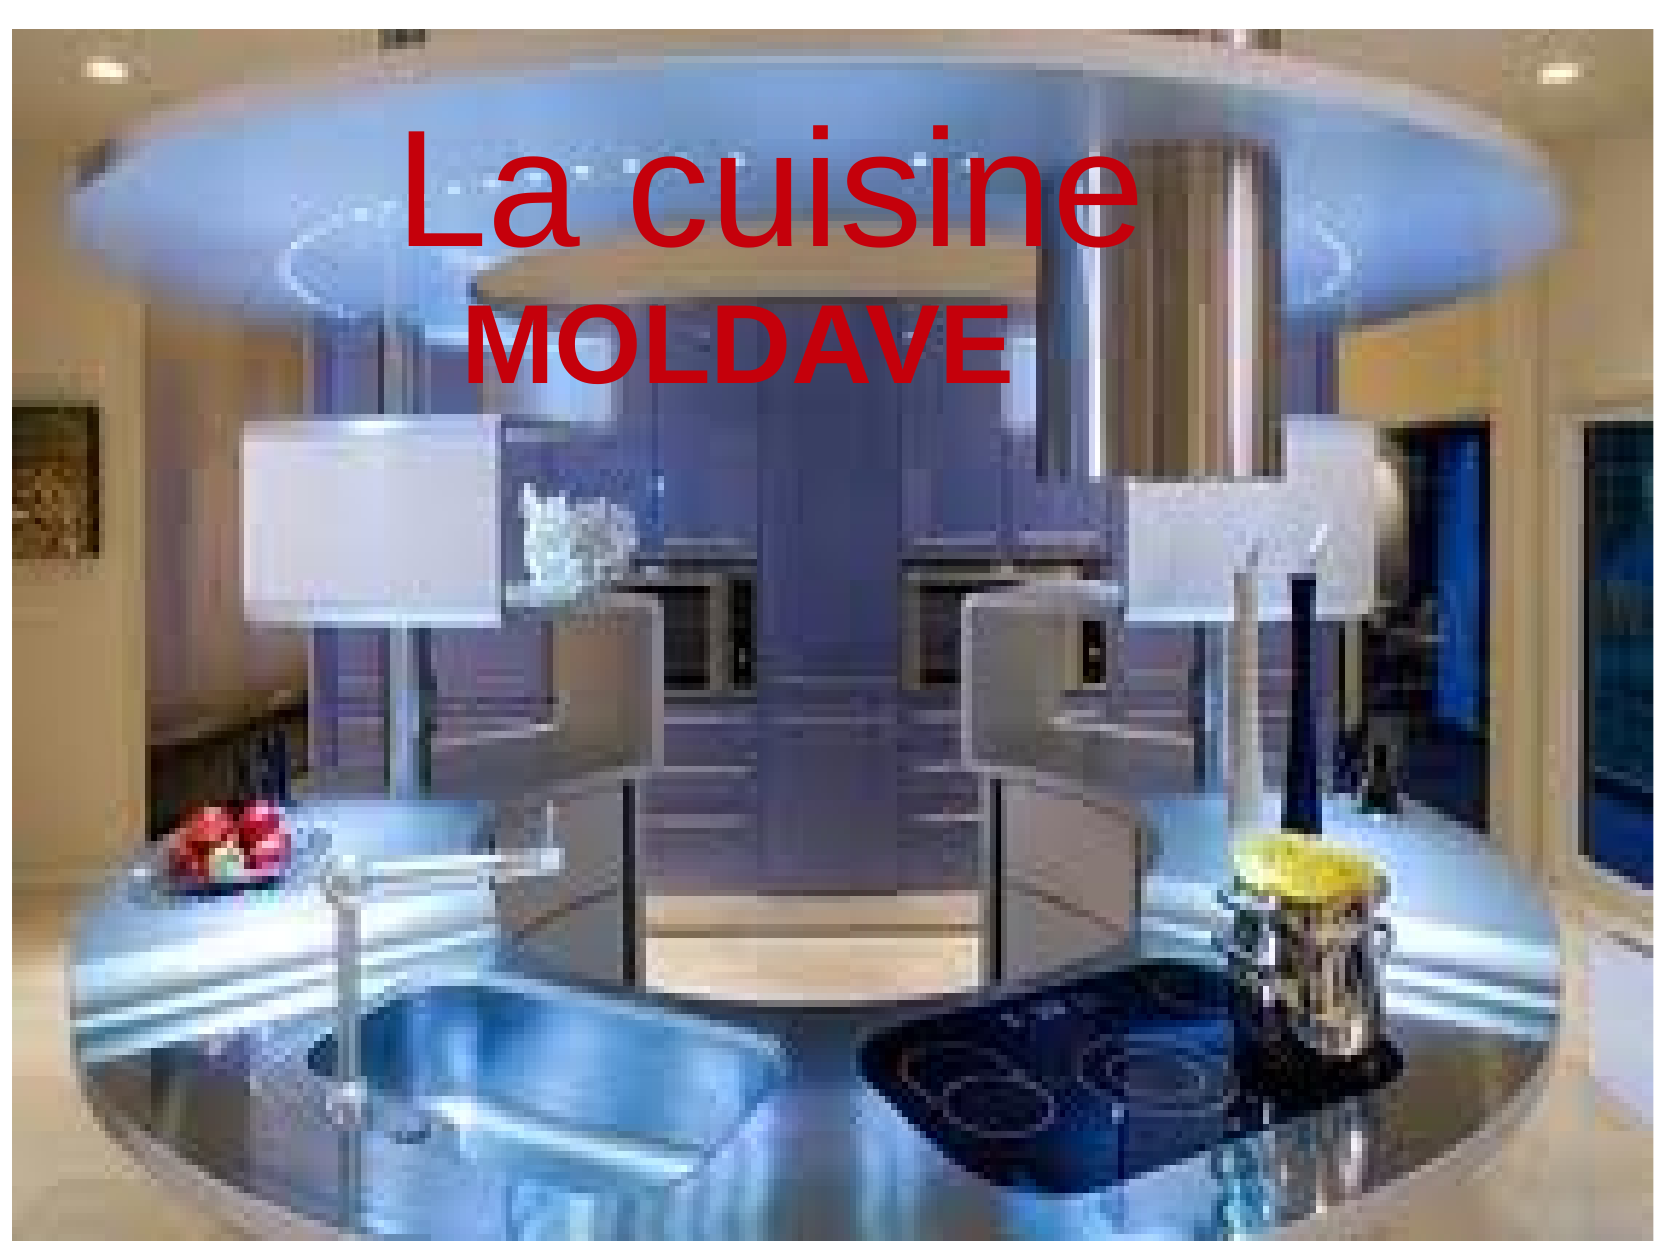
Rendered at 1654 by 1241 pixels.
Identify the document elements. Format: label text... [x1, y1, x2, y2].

text_box La cuisine MOLDAVE [88, 257, 1388, 416]
picture [12, 29, 1654, 1241]
title [82, 49, 1571, 257]
